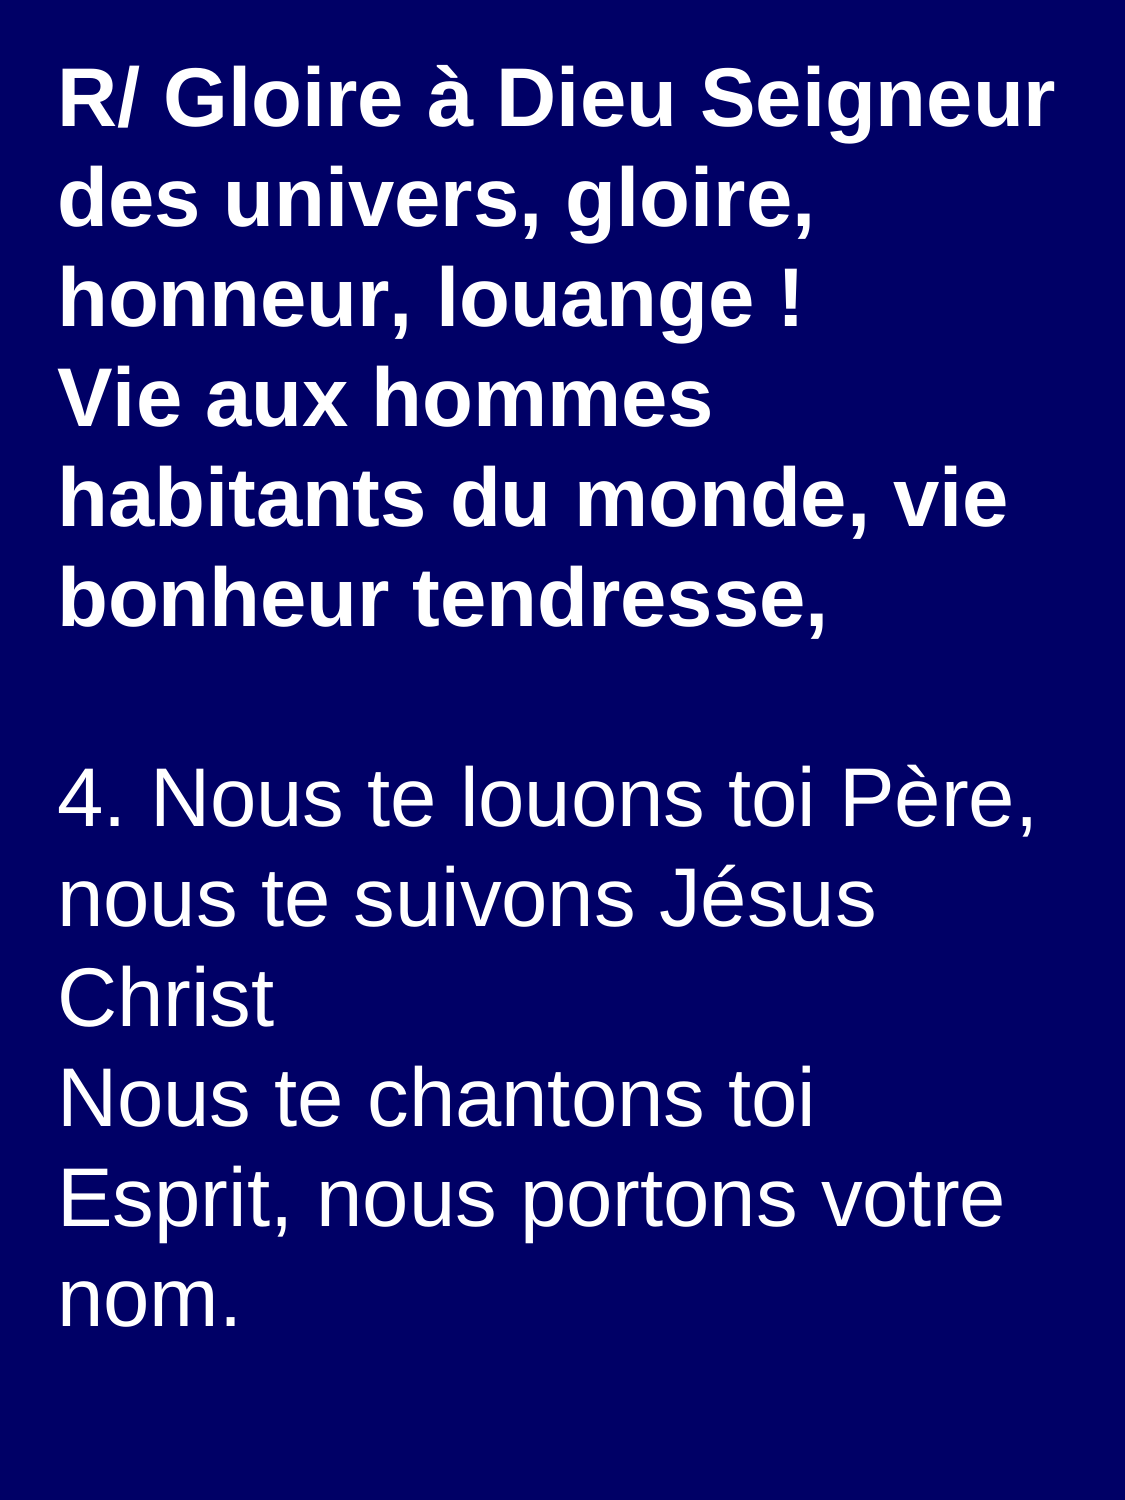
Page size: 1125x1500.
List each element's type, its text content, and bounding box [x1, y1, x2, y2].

text_box R/ Gloire à Dieu Seigneur des univers, gloire, honneur, louange ! Vie aux hommes habitants du monde, vie bonheur tendresse, 4. Nous te louons toi Père, nous te suivons Jésus Christ Nous te chantons toi Esprit, nous portons votre nom. [42, 35, 1083, 1351]
